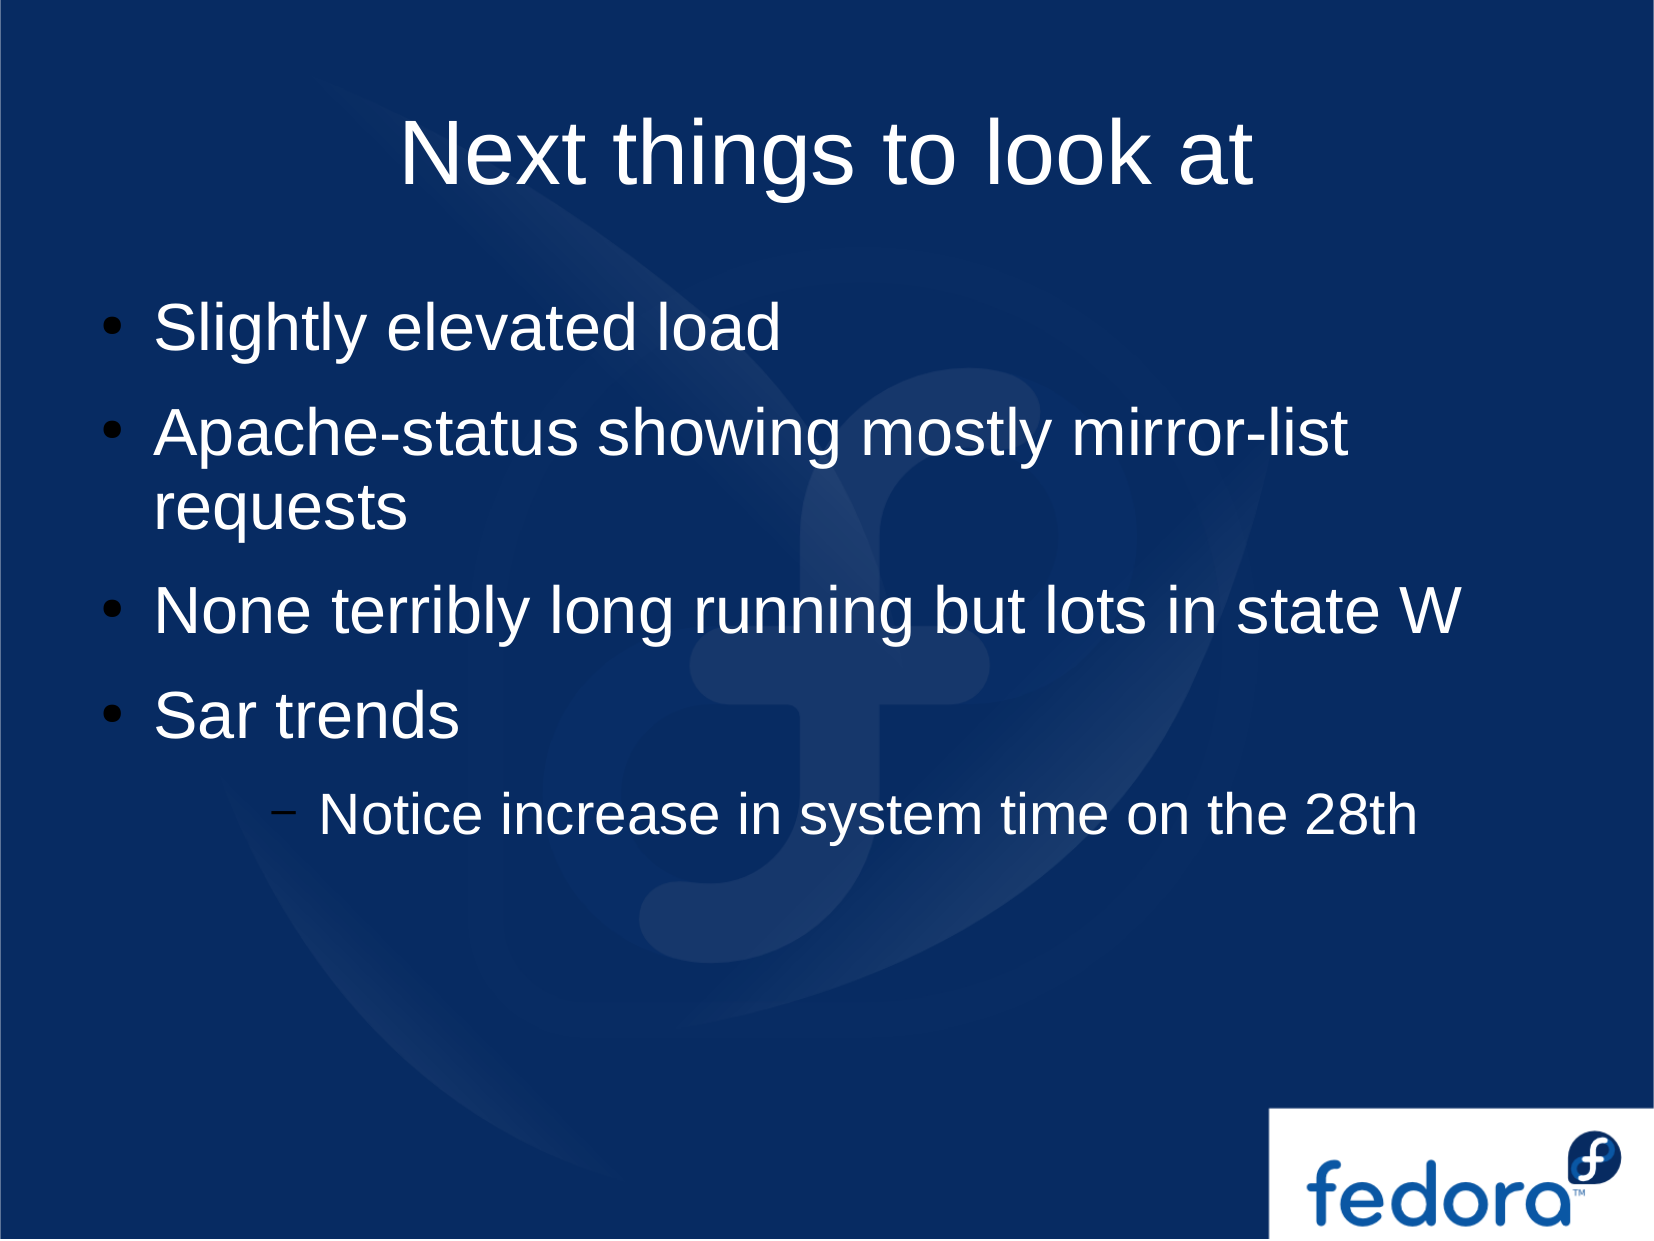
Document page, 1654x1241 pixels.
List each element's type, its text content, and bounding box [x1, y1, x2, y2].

picture [0, 0, 1654, 1239]
title Next things to look at [82, 56, 1571, 250]
list Slightly elevated load Apache-status showing mostly mirror-list requests None terribly long running but lots in state W Sar trends Notice increase in system time on the 28th [82, 290, 1571, 1094]
